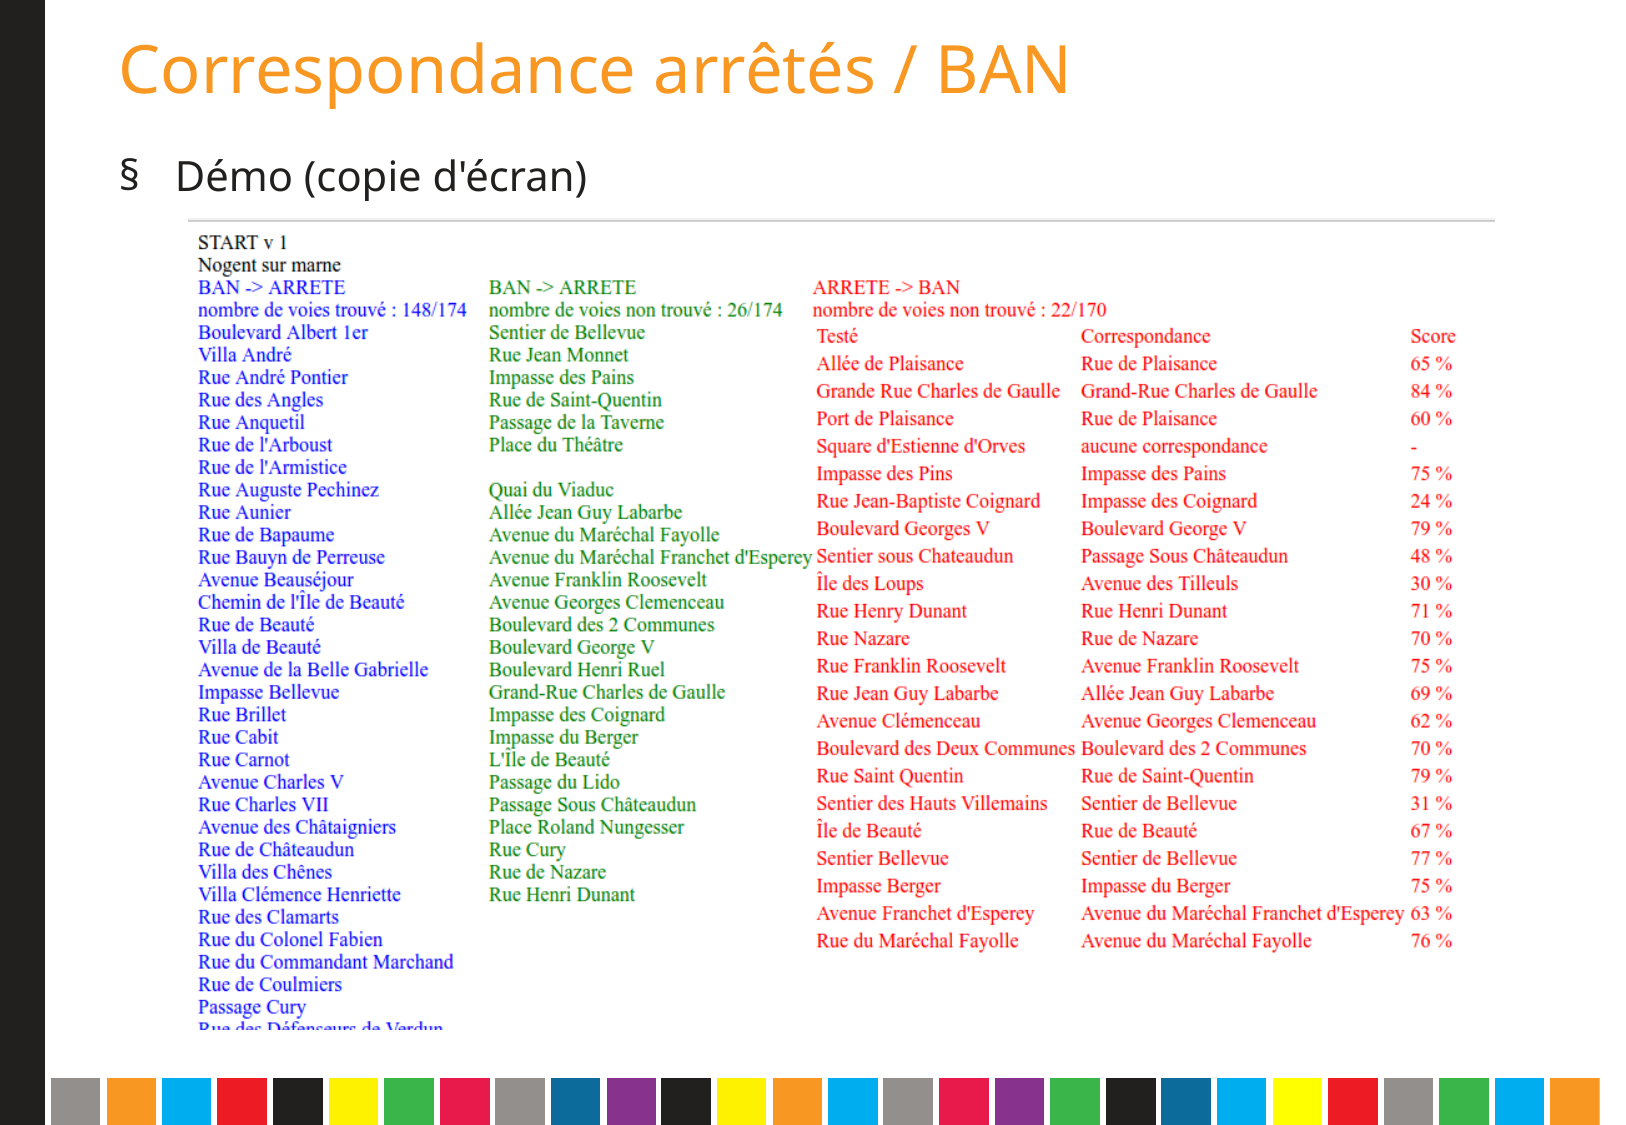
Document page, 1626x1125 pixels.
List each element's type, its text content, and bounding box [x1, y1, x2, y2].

list Démo (copie d'écran) [103, 141, 1581, 1036]
title Correspondance arrêtés / BAN [103, 19, 1368, 173]
picture [188, 218, 1495, 1030]
